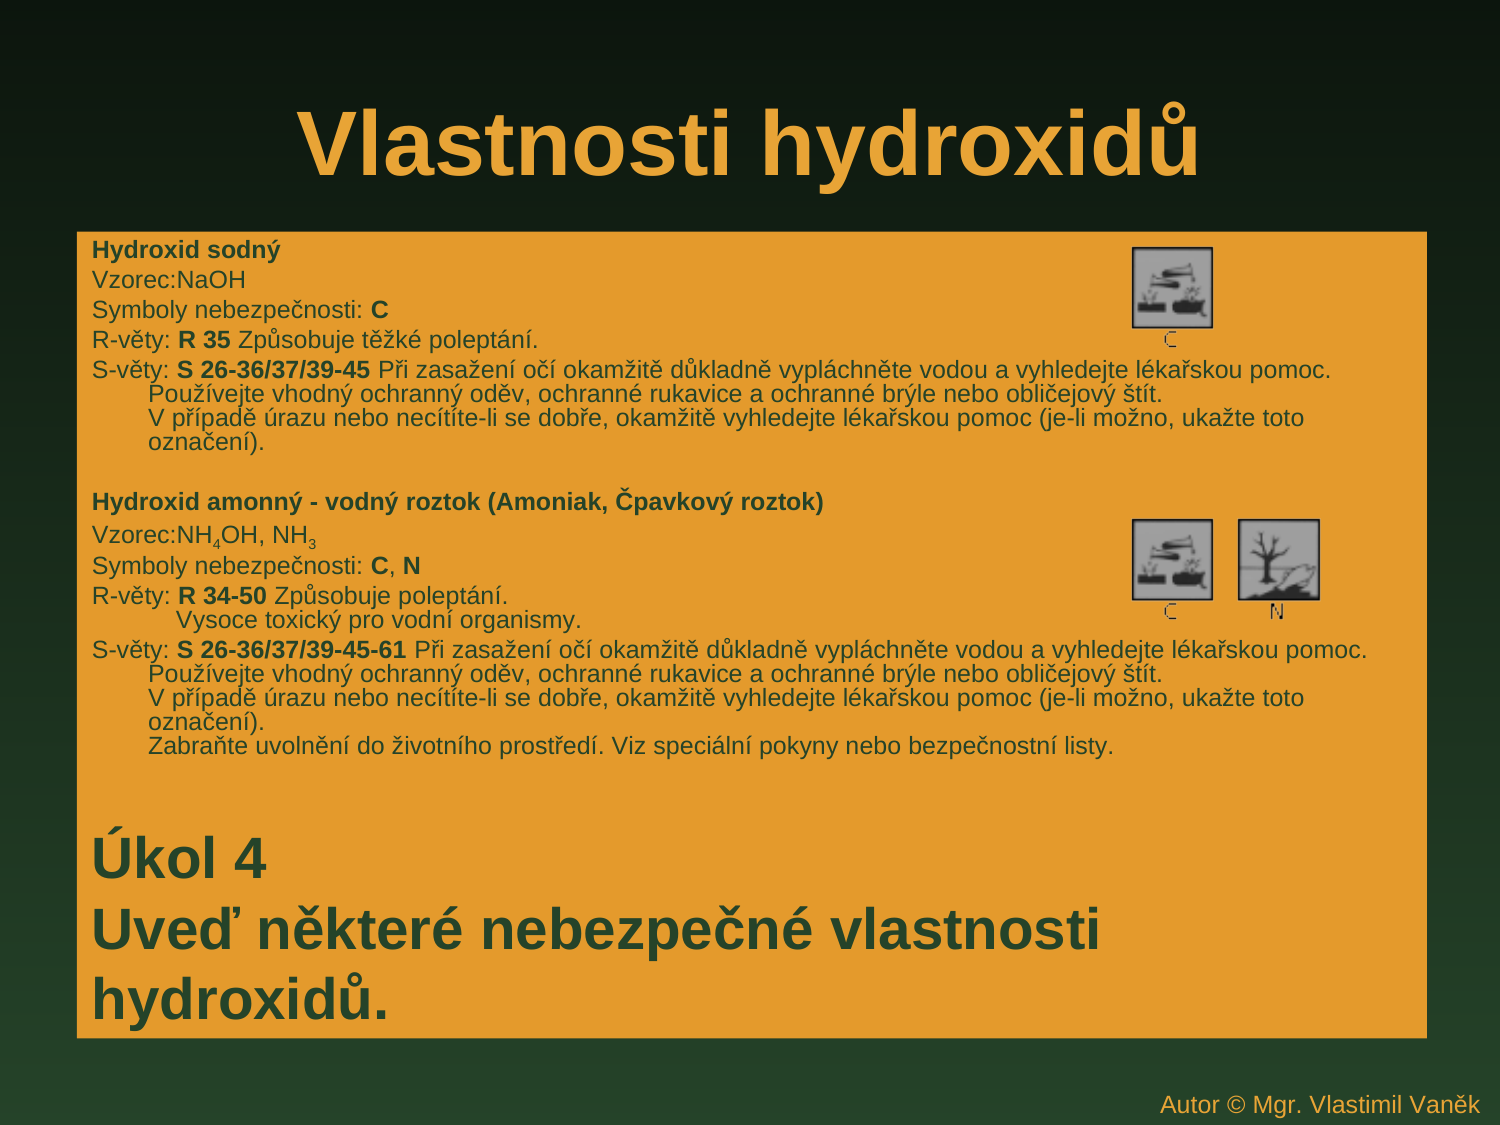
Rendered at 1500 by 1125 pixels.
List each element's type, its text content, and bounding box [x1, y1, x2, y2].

picture [1128, 515, 1218, 622]
list Hydroxid sodný Vzorec:NaOH Symboly nebezpečnosti: C R-věty: R 35 Způsobuje těžké poleptání. S-věty: S 26-36/37/39-45 Při zasažení očí okamžitě důkladně vypláchněte vodou a vyhledejte lékařskou pomoc. Používejte vhodný ochranný oděv, ochranné rukavice a ochranné brýle nebo obličejový štít. V případě úrazu nebo necítíte-li se dobře, okamžitě vyhledejte lékařskou pomoc (je-li možno, ukažte toto označení). Hydroxid amonný - vodný roztok (Amoniak, Čpavkový roztok) Vzorec:NH4OH, NH3 Symboly nebezpečnosti: C, N R-věty: R 34-50 Způsobuje poleptání. Vysoce toxický pro vodní organismy. S-věty: S 26-36/37/39-45-61 Při zasažení očí okamžitě důkladně vypláchněte vodou a vyhledejte lékařskou pomoc. Používejte vhodný ochranný oděv, ochranné rukavice a ochranné brýle nebo obličejový štít. V případě úrazu nebo necítíte-li se dobře, okamžitě vyhledejte lékařskou pomoc (je-li možno, ukažte toto označení). Zabraňte uvolnění do životního prostředí. Viz speciální pokyny nebo bezpečnostní listy. Úkol 4 Uveď některé nebezpečné vlastnosti hydroxidů. [76, 231, 1427, 1039]
picture [1234, 515, 1325, 622]
text_box Autor © Mgr. Vlastimil Vaněk [1145, 1081, 1500, 1125]
picture [1128, 243, 1218, 350]
title Vlastnosti hydroxidů [75, 45, 1426, 233]
